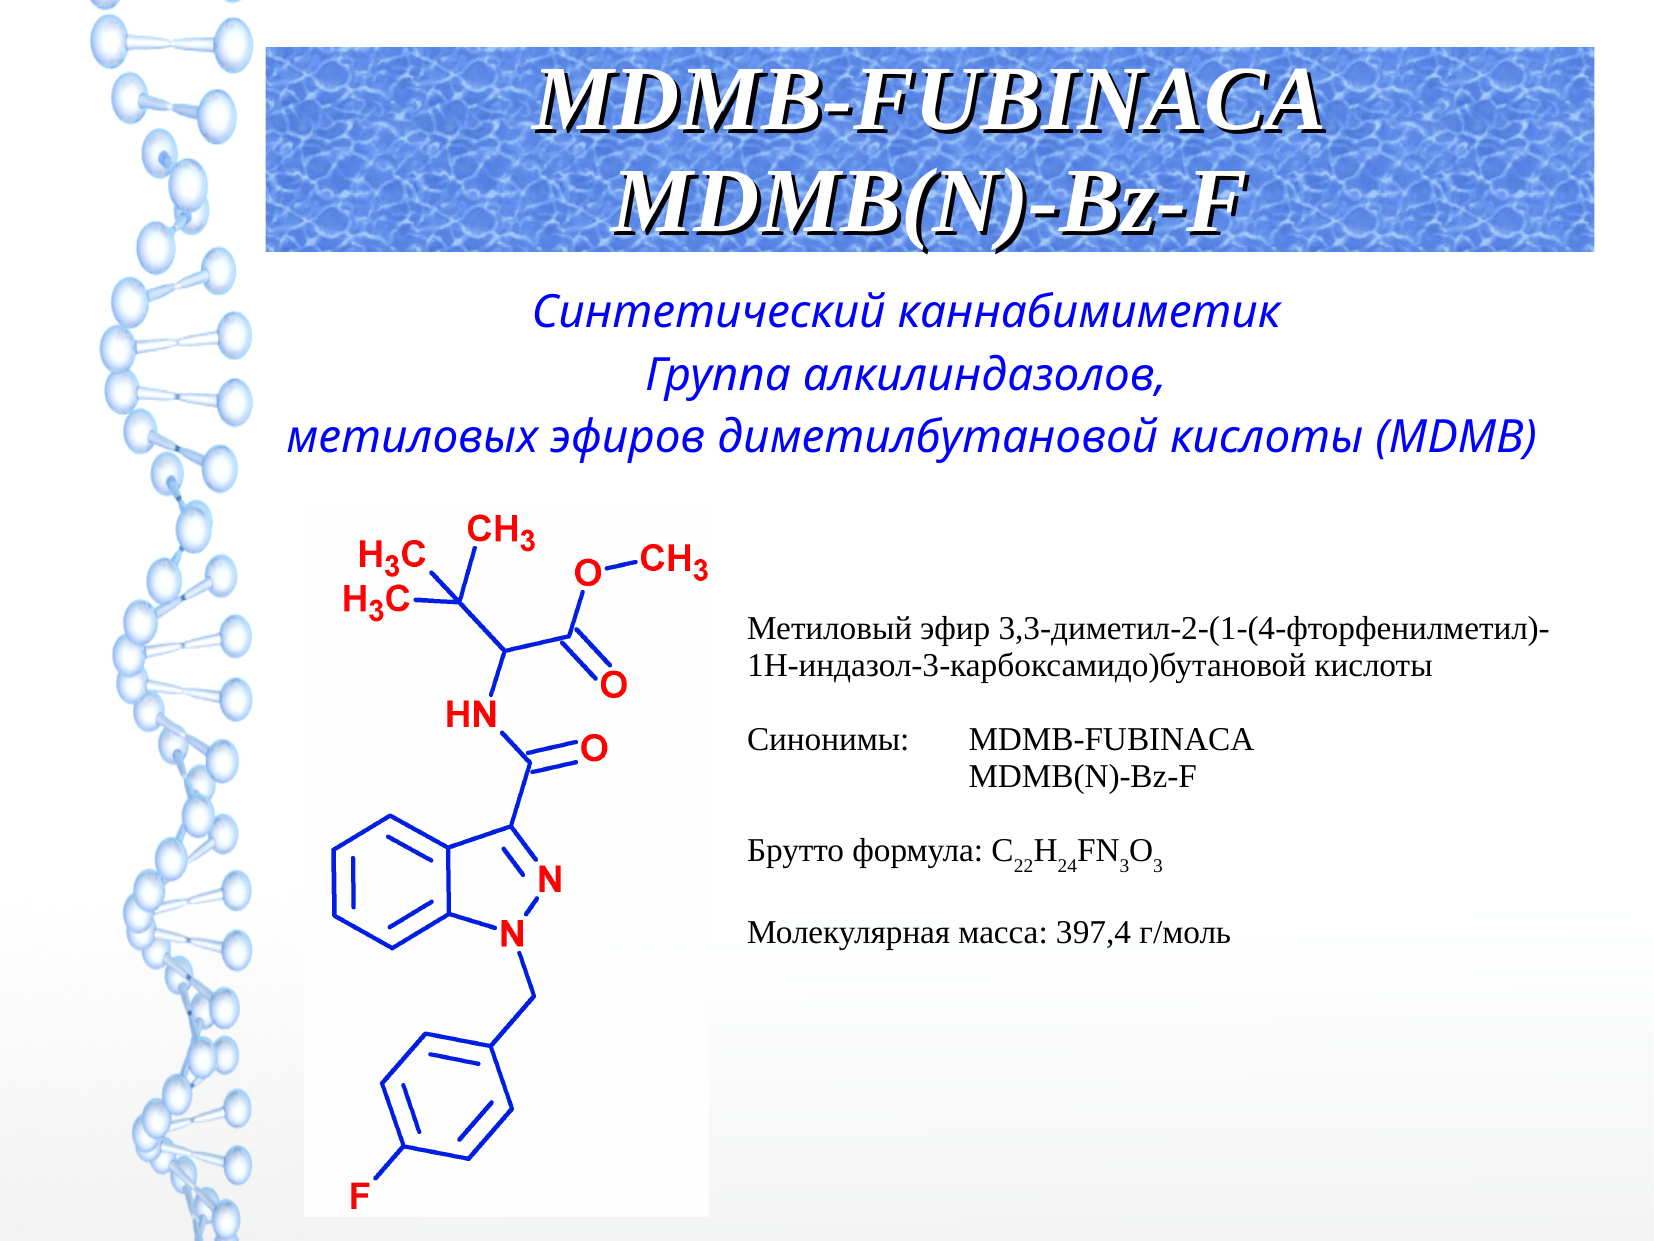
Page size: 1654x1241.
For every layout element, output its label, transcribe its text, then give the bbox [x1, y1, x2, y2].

text_box Метиловый эфир 3,3-диметил-2-(1-(4-фторфенилметил)- 1H-индазол-3-карбоксамидо)бутановой кислоты Синонимы: MDMB-FUBINACA MDMB(N)-Bz-F Брутто формула: C22H24FN3O3 Молекулярная масса: 397,4 г/моль [732, 602, 1607, 1123]
text_box Синтетический каннабимиметик Группа алкилиндазолов, метиловых эфиров диметилбутановой кислоты (MDMB) [271, 271, 1595, 520]
picture [0, 0, 1654, 1241]
title MDMB-FUBINACA MDMB(N)-Bz-F [265, 47, 1595, 252]
